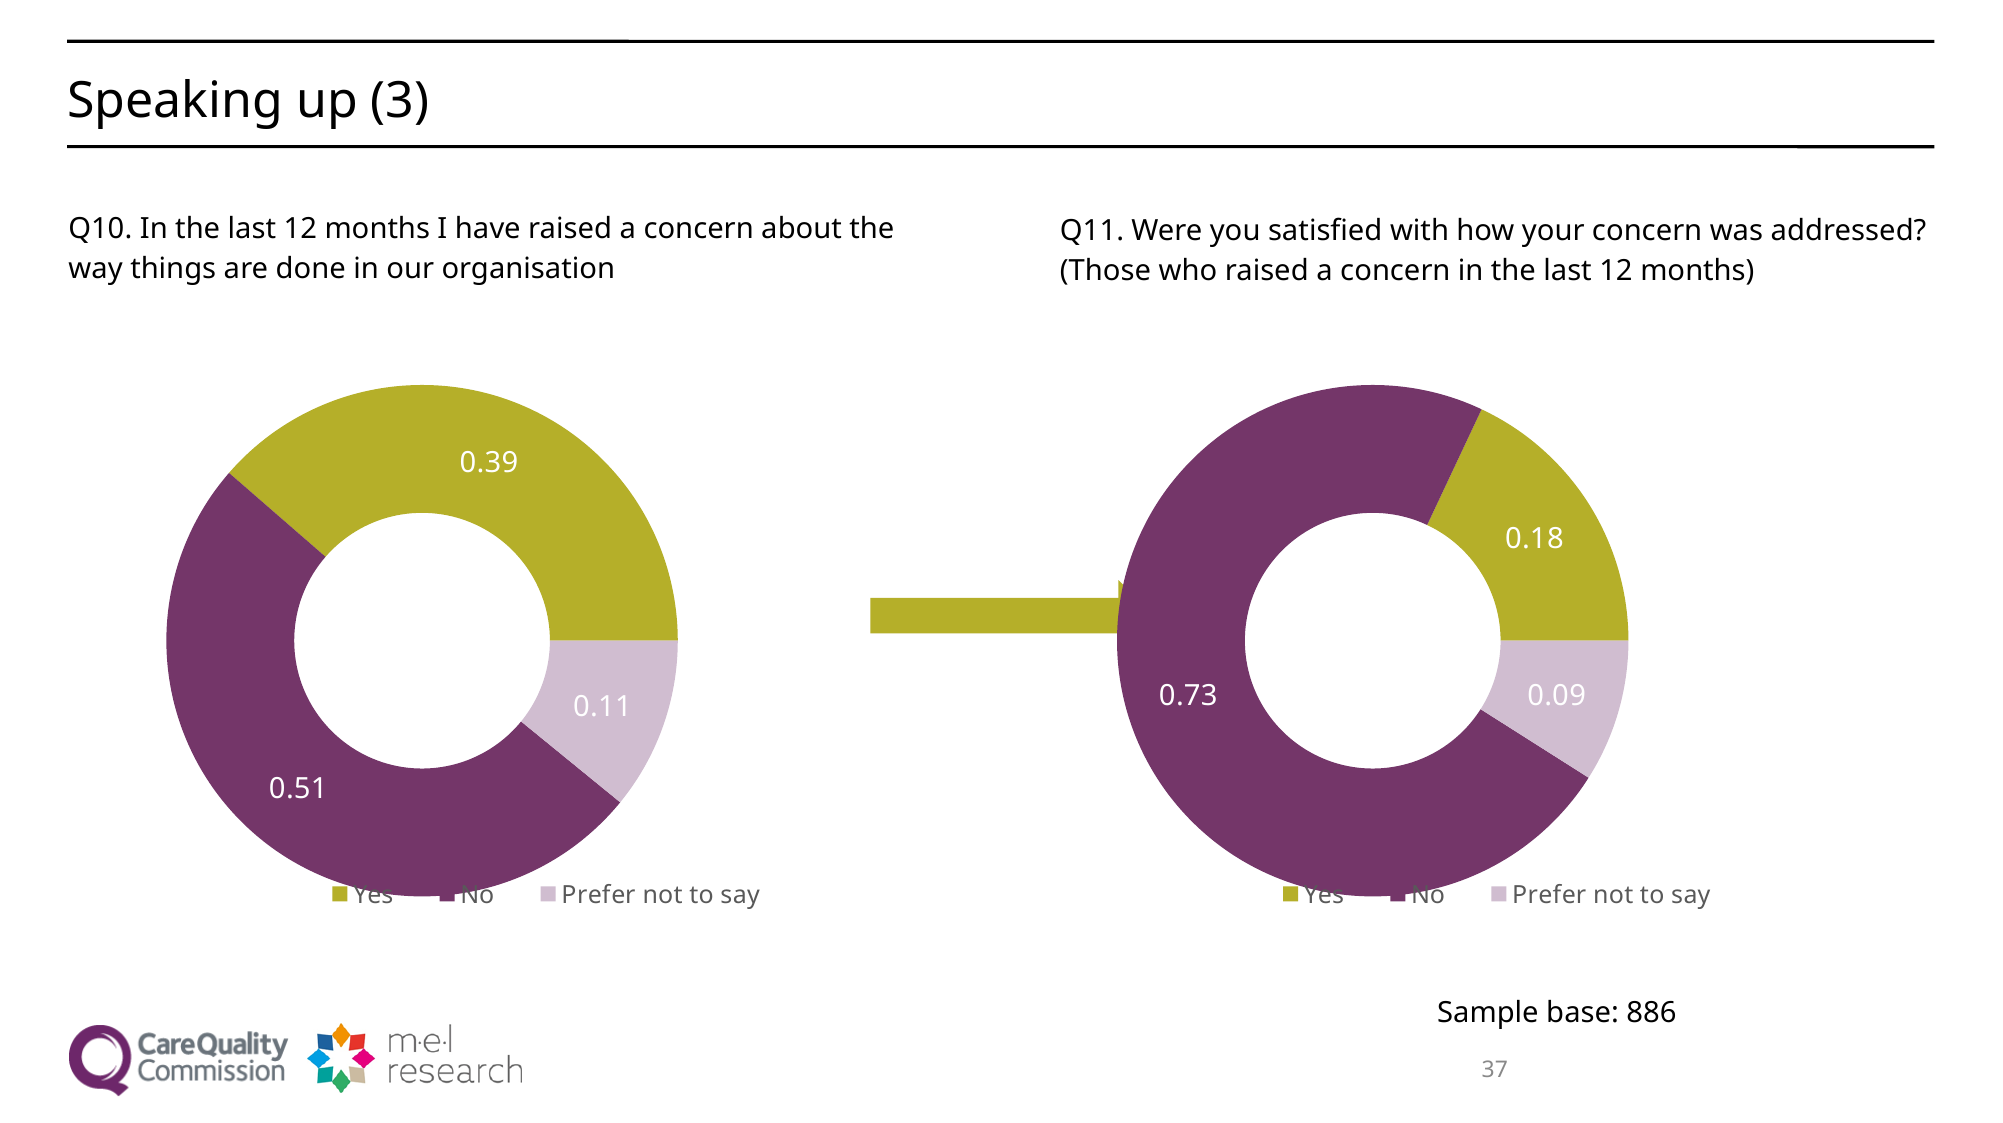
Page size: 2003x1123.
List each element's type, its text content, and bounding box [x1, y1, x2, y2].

title Speaking up (3) [67, 48, 1935, 136]
text_box Sample base: 886 [1421, 986, 1738, 1037]
picture [67, 1023, 291, 1099]
chart [150, 357, 942, 924]
slide_number 37 [1466, 1039, 1934, 1100]
picture [307, 1023, 522, 1093]
chart [1101, 357, 1893, 924]
text_box Q10. In the last 12 months I have raised a concern about the way things are done in our organisation [68, 201, 942, 284]
text_box [870, 597, 1101, 634]
text_box Q11. Were you satisfied with how your concern was addressed? (Those who raised a concern in the last 12 months) [1060, 203, 1934, 286]
